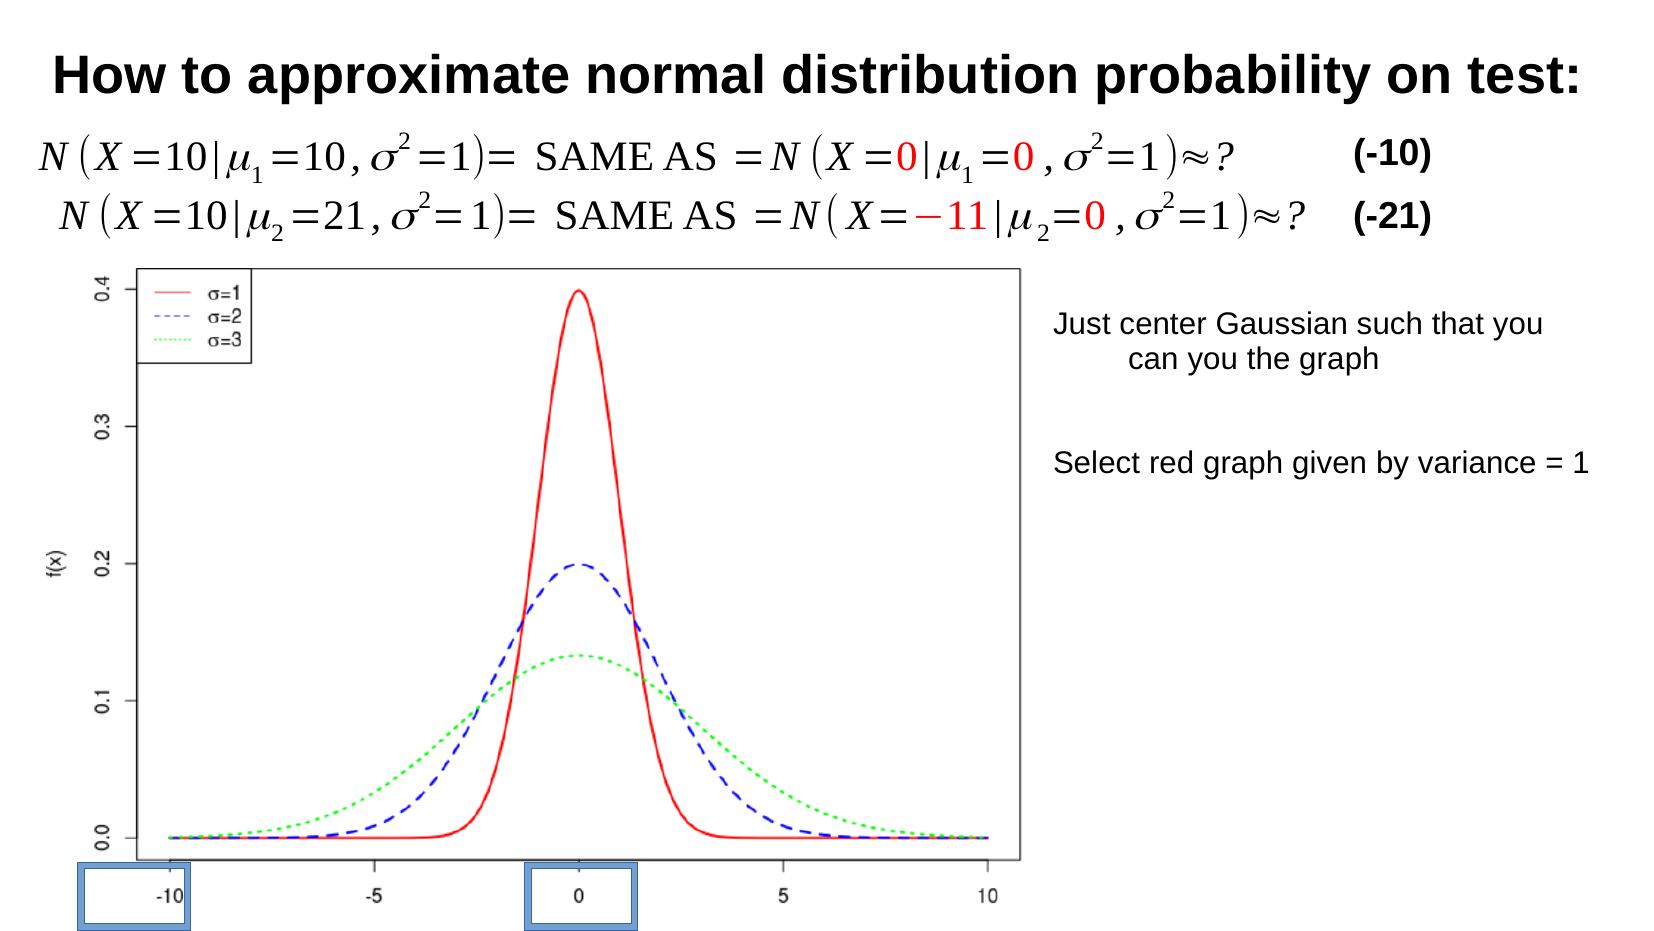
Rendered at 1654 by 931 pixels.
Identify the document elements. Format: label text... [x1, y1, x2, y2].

picture [85, 869, 184, 922]
text_box (-10) [1338, 124, 1654, 313]
text_box Just center Gaussian such that you can you the graph Select red graph given by variance = 1 [1038, 299, 1654, 557]
text_box [524, 862, 638, 931]
picture [37, 262, 1034, 922]
text_box (-21) [1338, 187, 1448, 245]
text_box How to approximate normal distribution probability on test: [37, 37, 1600, 113]
chart [16, 128, 1330, 247]
text_box [77, 862, 191, 931]
picture [532, 869, 631, 922]
